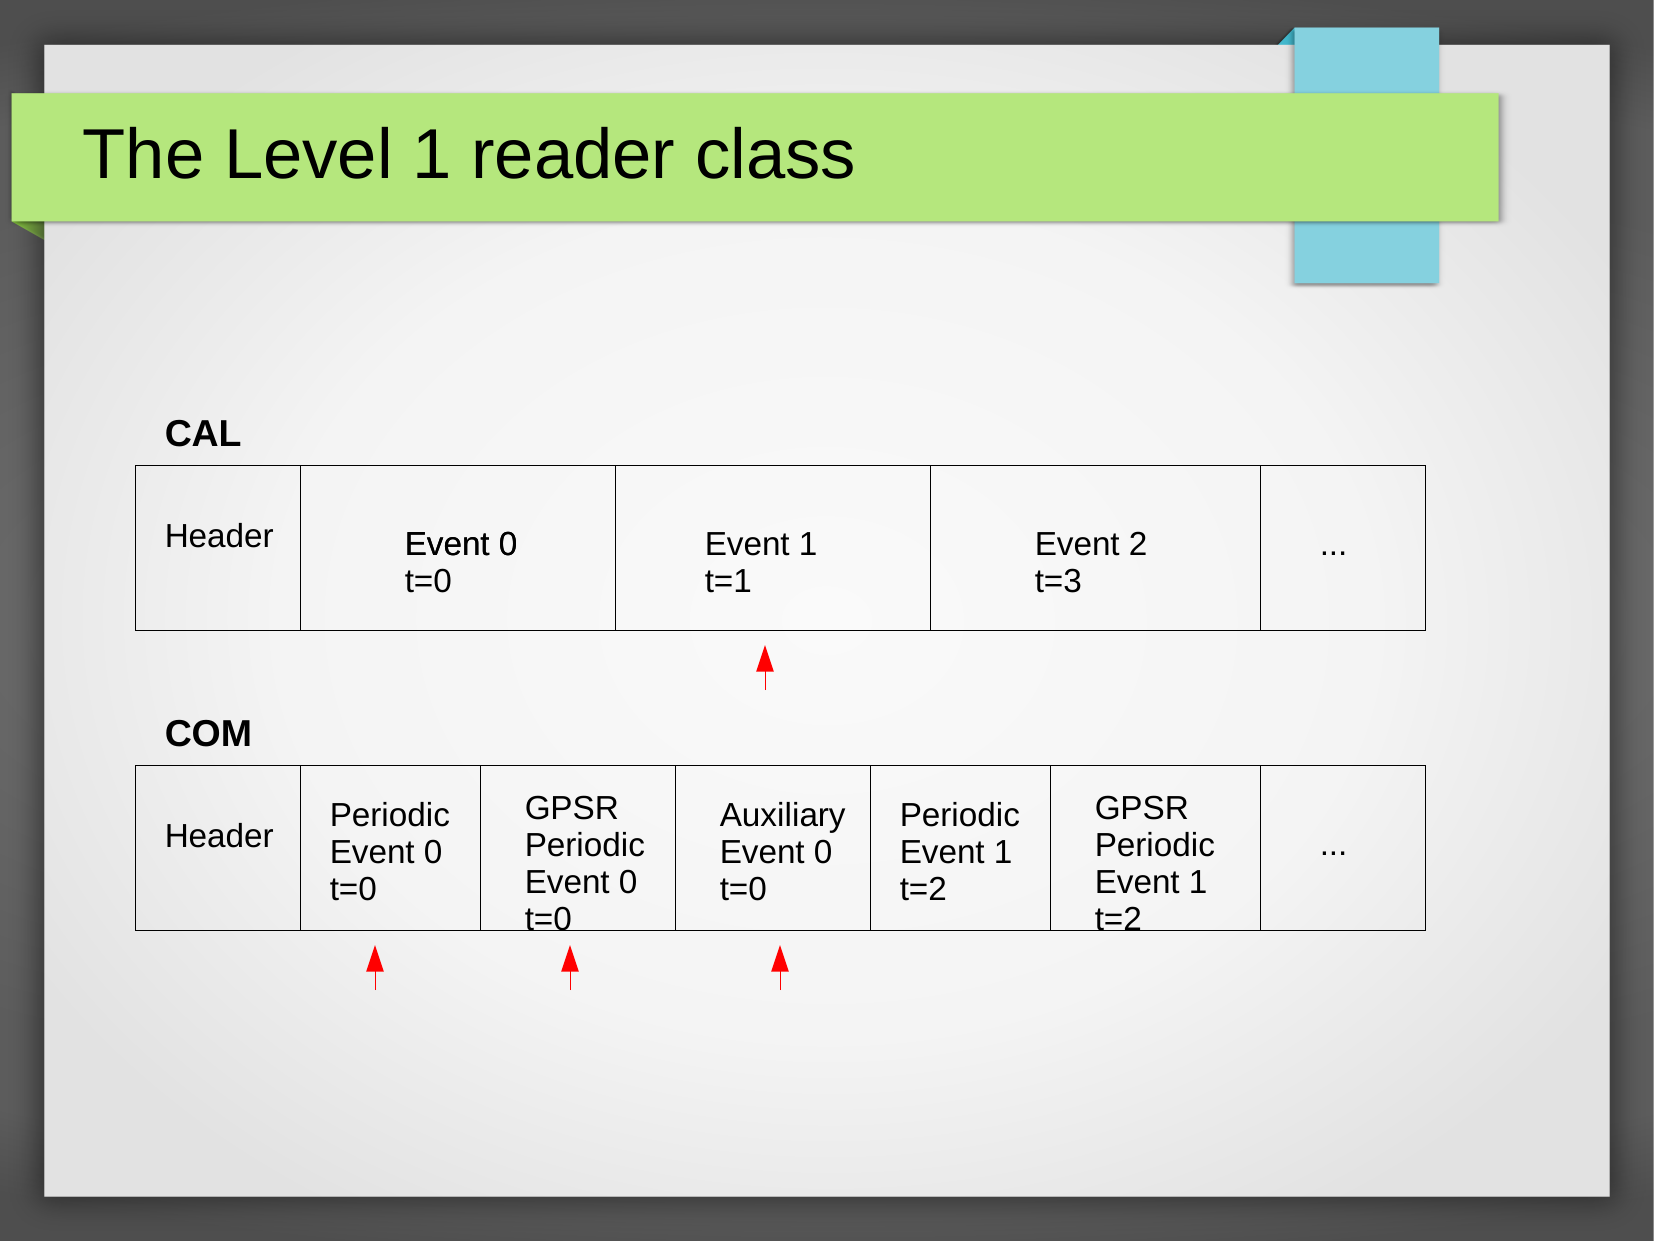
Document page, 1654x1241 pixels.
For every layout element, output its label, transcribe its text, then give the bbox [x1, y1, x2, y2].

text_box Periodic Event 0 t=0 [315, 789, 466, 953]
text_box Event 1 t=1 [690, 518, 841, 608]
text_box Periodic Event 1 t=2 [885, 789, 1036, 953]
text_box COM [150, 705, 271, 762]
text_box Header [150, 810, 301, 862]
picture [0, 0, 1654, 1241]
text_box Event 2 t=3 [1020, 518, 1171, 608]
text_box Header [150, 510, 301, 562]
text_box GPSR Periodic Event 1 t=2 [1080, 782, 1231, 983]
text_box ... [1305, 518, 1456, 571]
text_box Event 0 t=0 [390, 518, 541, 608]
title The Level 1 reader class [82, 94, 1264, 213]
text_box Auxiliary Event 0 t=0 [705, 789, 871, 916]
text_box GPSR Periodic Event 0 t=0 [510, 782, 661, 983]
text_box ... [1305, 818, 1456, 871]
text_box CAL [150, 405, 271, 462]
